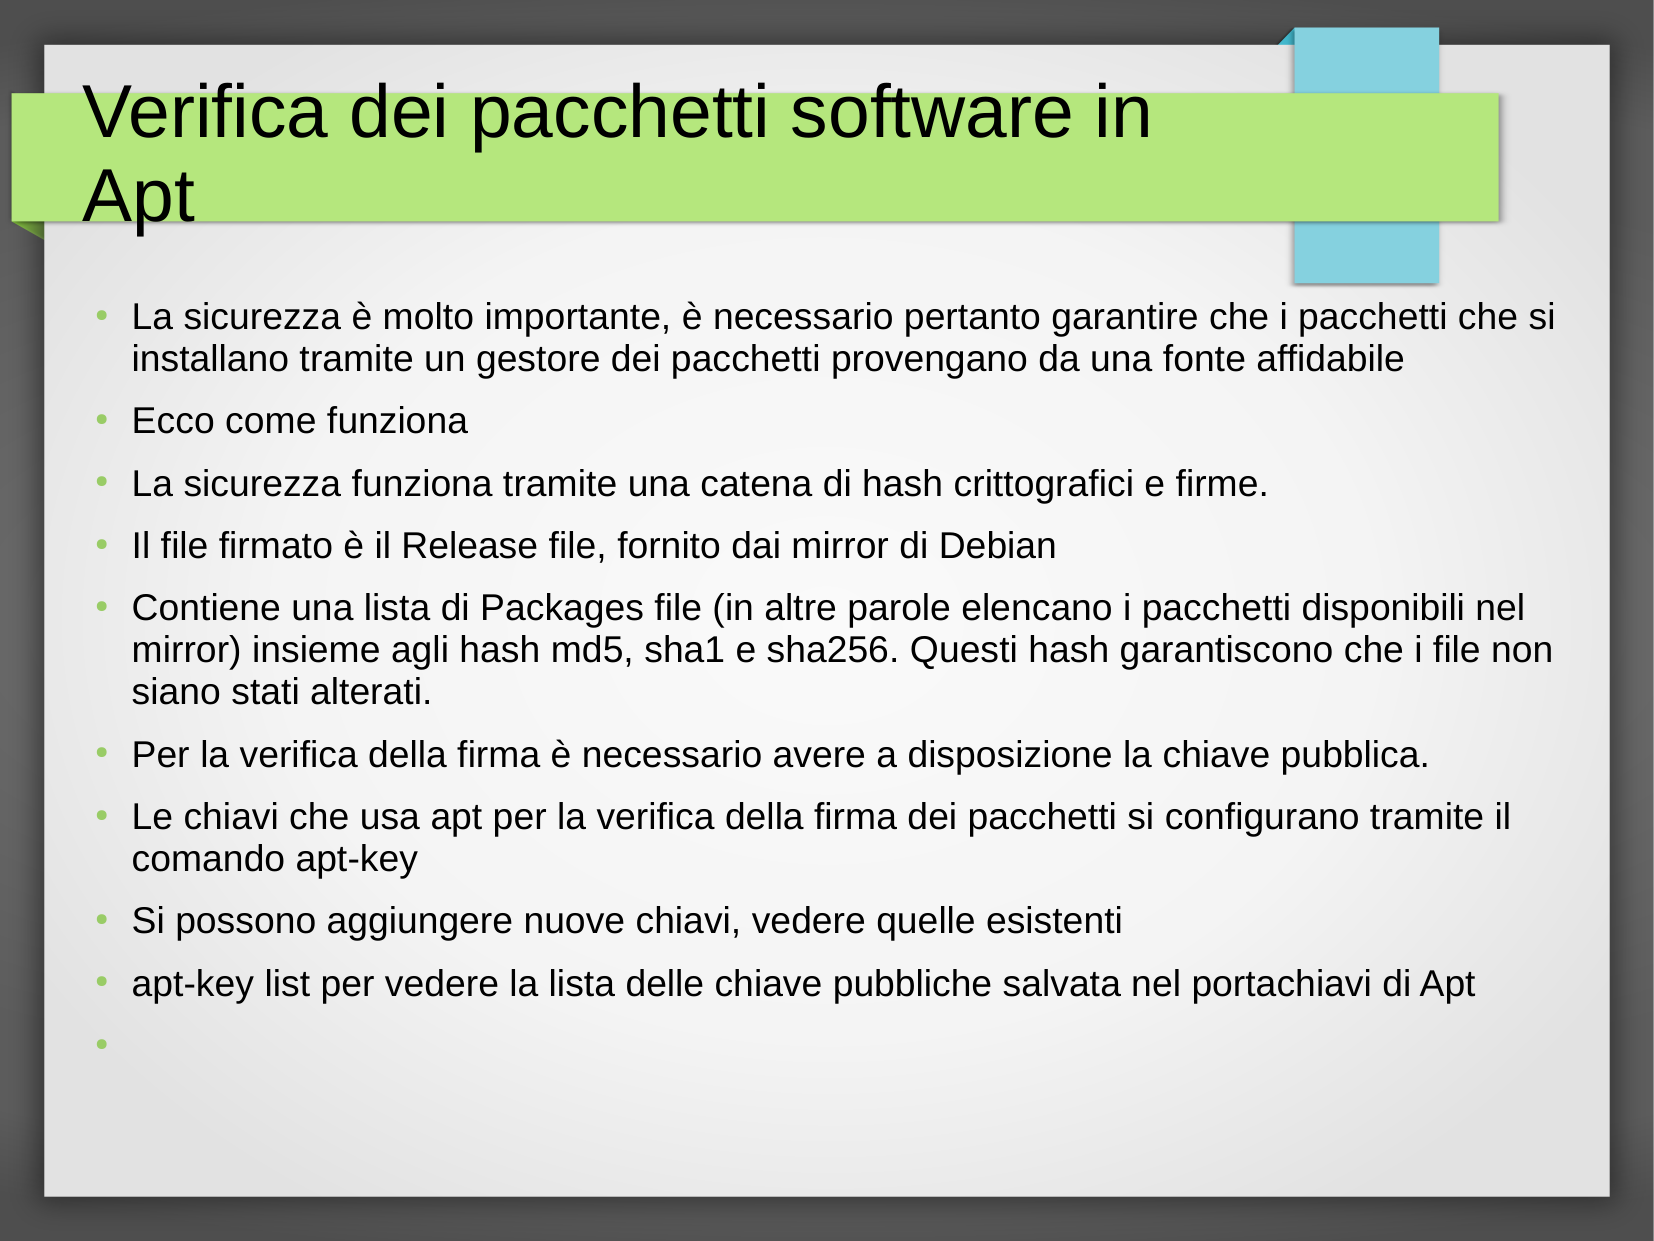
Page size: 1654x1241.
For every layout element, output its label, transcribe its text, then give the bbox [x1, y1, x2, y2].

title Verifica dei pacchetti software in Apt [82, 69, 1264, 238]
list La sicurezza è molto importante, è necessario pertanto garantire che i pacchetti che si installano tramite un gestore dei pacchetti provengano da una fonte affidabile Ecco come funziona La sicurezza funziona tramite una catena di hash crittografici e firme. Il file firmato è il Release file, fornito dai mirror di Debian Contiene una lista di Packages file (in altre parole elencano i pacchetti disponibili nel mirror) insieme agli hash md5, sha1 e sha256. Questi hash garantiscono che i file non siano stati alterati. Per la verifica della firma è necessario avere a disposizione la chiave pubblica. Le chiavi che usa apt per la verifica della firma dei pacchetti si configurano tramite il comando apt-key Si possono aggiungere nuove chiavi, vedere quelle esistenti apt-key list per vedere la lista delle chiave pubbliche salvata nel portachiavi di Apt [82, 295, 1571, 1015]
picture [0, 0, 1654, 1241]
